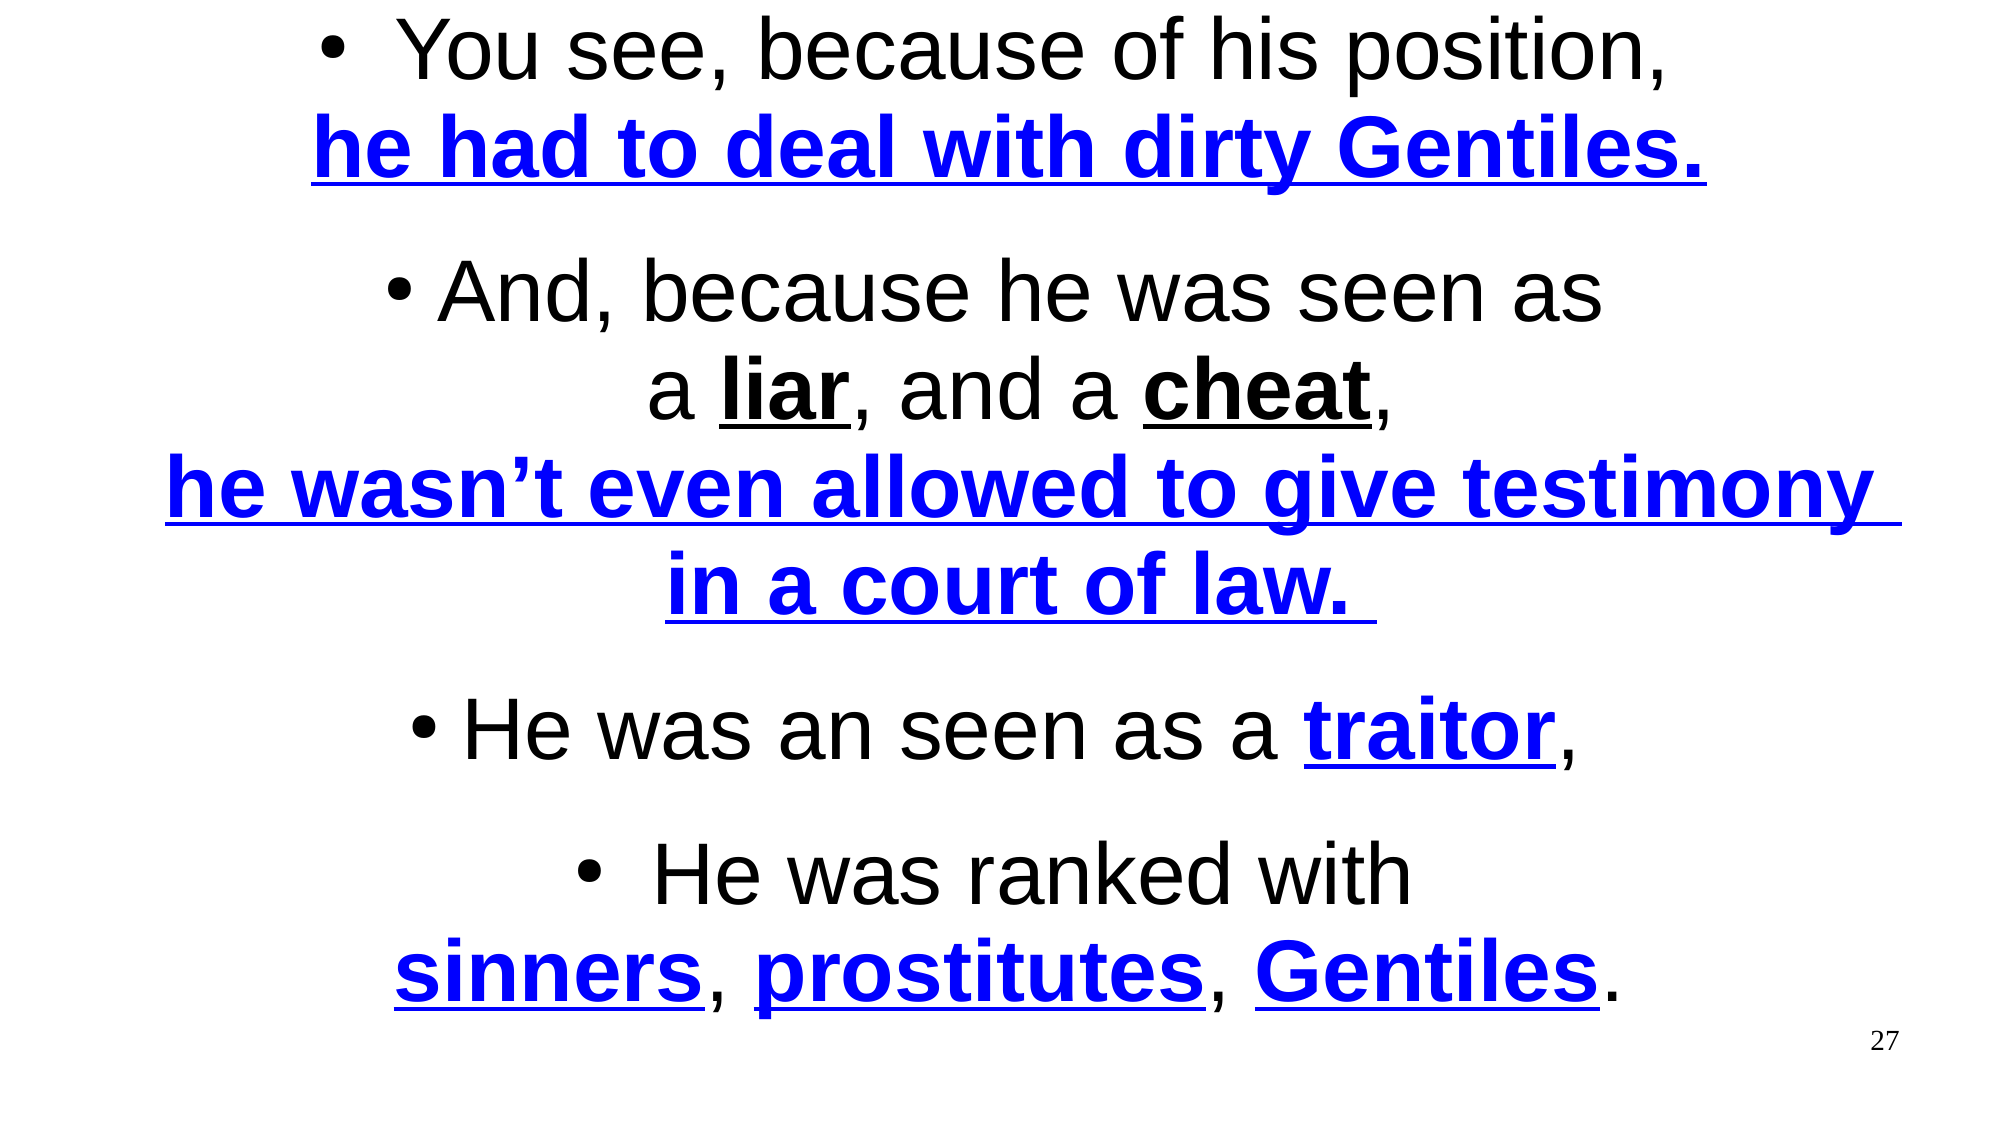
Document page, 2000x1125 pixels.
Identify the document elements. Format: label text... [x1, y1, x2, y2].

list You see, because of his position, he had to deal with dirty Gentiles. And, because he was seen as a liar, and a cheat, he wasn’t even allowed to give testimony in a court of law. He was an seen as a traitor, He was ranked with sinners, prostitutes, Gentiles. [0, 0, 1996, 1123]
